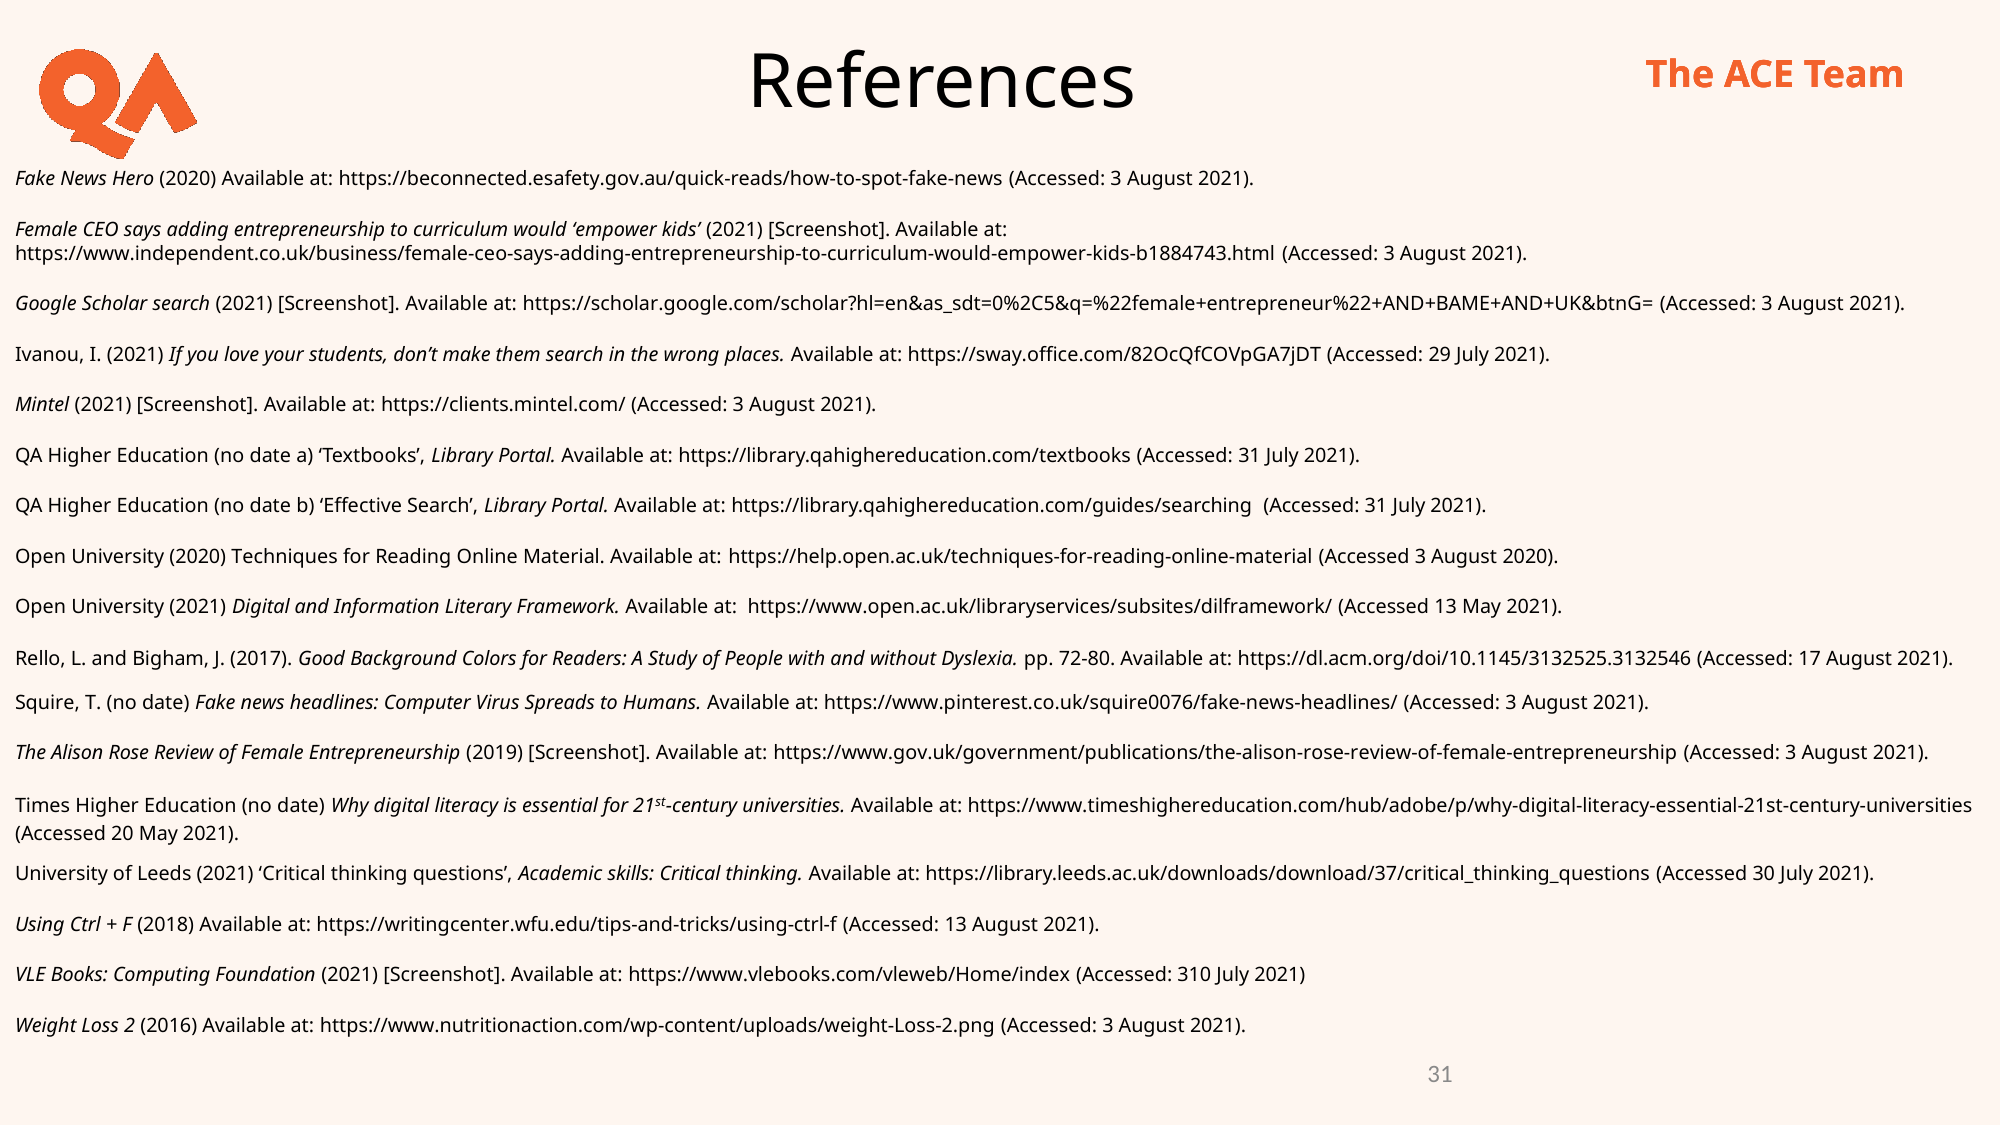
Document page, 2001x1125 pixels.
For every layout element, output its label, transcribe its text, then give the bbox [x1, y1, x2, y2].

text_box Fake News Hero (2020) Available at: https://beconnected.esafety.gov.au/quick-reads/how-to-spot-fake-news (Accessed: 3 August 2021). Female CEO says adding entrepreneurship to curriculum would ‘empower kids’ (2021) [Screenshot]. Available at: https://www.independent.co.uk/business/female-ceo-says-adding-entrepreneurship-to-curriculum-would-empower-kids-b1884743.html (Accessed: 3 August 2021). Google Scholar search (2021) [Screenshot]. Available at: https://scholar.google.com/scholar?hl=en&as_sdt=0%2C5&q=%22female+entrepreneur%22+AND+BAME+AND+UK&btnG= (Accessed: 3 August 2021). Ivanou, I. (2021) If you love your students, don’t make them search in the wrong places. Available at: https://sway.office.com/82OcQfCOVpGA7jDT (Accessed: 29 July 2021). Mintel (2021) [Screenshot]. Available at: https://clients.mintel.com/ (Accessed: 3 August 2021). QA Higher Education (no date a) ‘Textbooks’, Library Portal. Available at: https://library.qahighereducation.com/textbooks (Accessed: 31 July 2021). QA Higher Education (no date b) ‘Effective Search’, Library Portal. Available at: https://library.qahighereducation.com/guides/searching (Accessed: 31 July 2021). Open University (2020) Techniques for Reading Online Material. Available at: https://help.open.ac.uk/techniques-for-reading-online-material (Accessed 3 August 2020). Open University (2021) Digital and Information Literary Framework. Available at: https://www.open.ac.uk/libraryservices/subsites/dilframework/ (Accessed 13 May 2021). Rello, L. and Bigham, J. (2017). Good Background Colors for Readers: A Study of People with and without Dyslexia. pp. 72-80. Available at: https://dl.acm.org/doi/10.1145/3132525.3132546 (Accessed: 17 August 2021). Squire, T. (no date) Fake news headlines: Computer Virus Spreads to Humans. Available at: https://www.pinterest.co.uk/squire0076/fake-news-headlines/ (Accessed: 3 August 2021). The Alison Rose Review of Female Entrepreneurship (2019) [Screenshot]. Available at: https://www.gov.uk/government/publications/the-alison-rose-review-of-female-entrepreneurship (Accessed: 3 August 2021). Times Higher Education (no date) Why digital literacy is essential for 21st-century universities. Available at: https://www.timeshighereducation.com/hub/adobe/p/why-digital-literacy-essential-21st-century-universities (Accessed 20 May 2021). University of Leeds (2021) ‘Critical thinking questions’, Academic skills: Critical thinking. Available at: https://library.leeds.ac.uk/downloads/download/37/critical_thinking_questions (Accessed 30 July 2021). Using Ctrl + F (2018) Available at: https://writingcenter.wfu.edu/tips-and-tricks/using-ctrl-f (Accessed: 13 August 2021). VLE Books: Computing Foundation (2021) [Screenshot]. Available at: https://www.vlebooks.com/vleweb/Home/index (Accessed: 310 July 2021) Weight Loss 2 (2016) Available at: https://www.nutritionaction.com/wp-content/uploads/weight-Loss-2.png (Accessed: 3 August 2021). [0, 158, 2000, 1102]
picture [39, 49, 197, 158]
text_box References [173, 0, 1711, 132]
text_box The ACE Team [1711, 43, 1920, 103]
